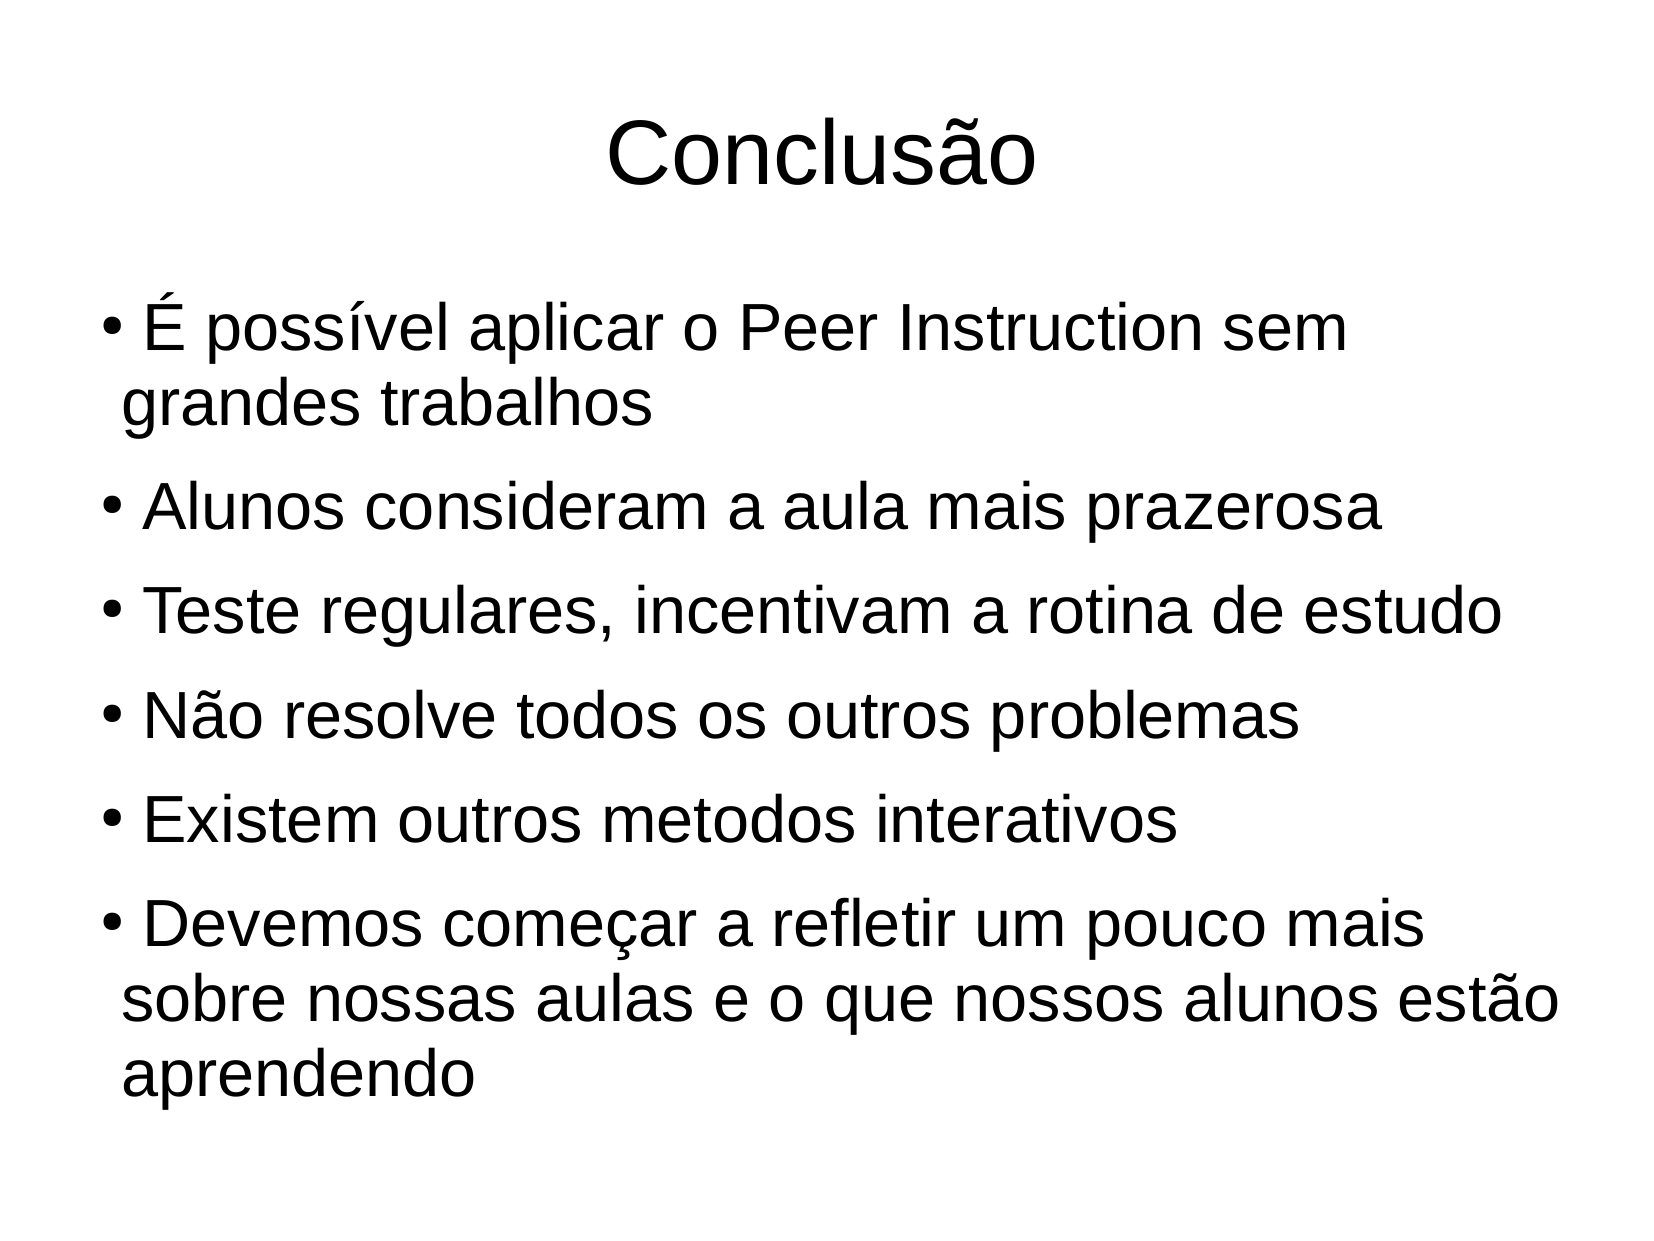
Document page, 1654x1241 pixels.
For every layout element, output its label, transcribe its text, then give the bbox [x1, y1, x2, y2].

title Conclusão [82, 49, 1571, 257]
list É possível aplicar o Peer Instruction sem grandes trabalhos Alunos consideram a aula mais prazerosa Teste regulares, incentivam a rotina de estudo Não resolve todos os outros problemas Existem outros metodos interativos Devemos começar a refletir um pouco mais sobre nossas aulas e o que nossos alunos estão aprendendo [82, 290, 1571, 1241]
